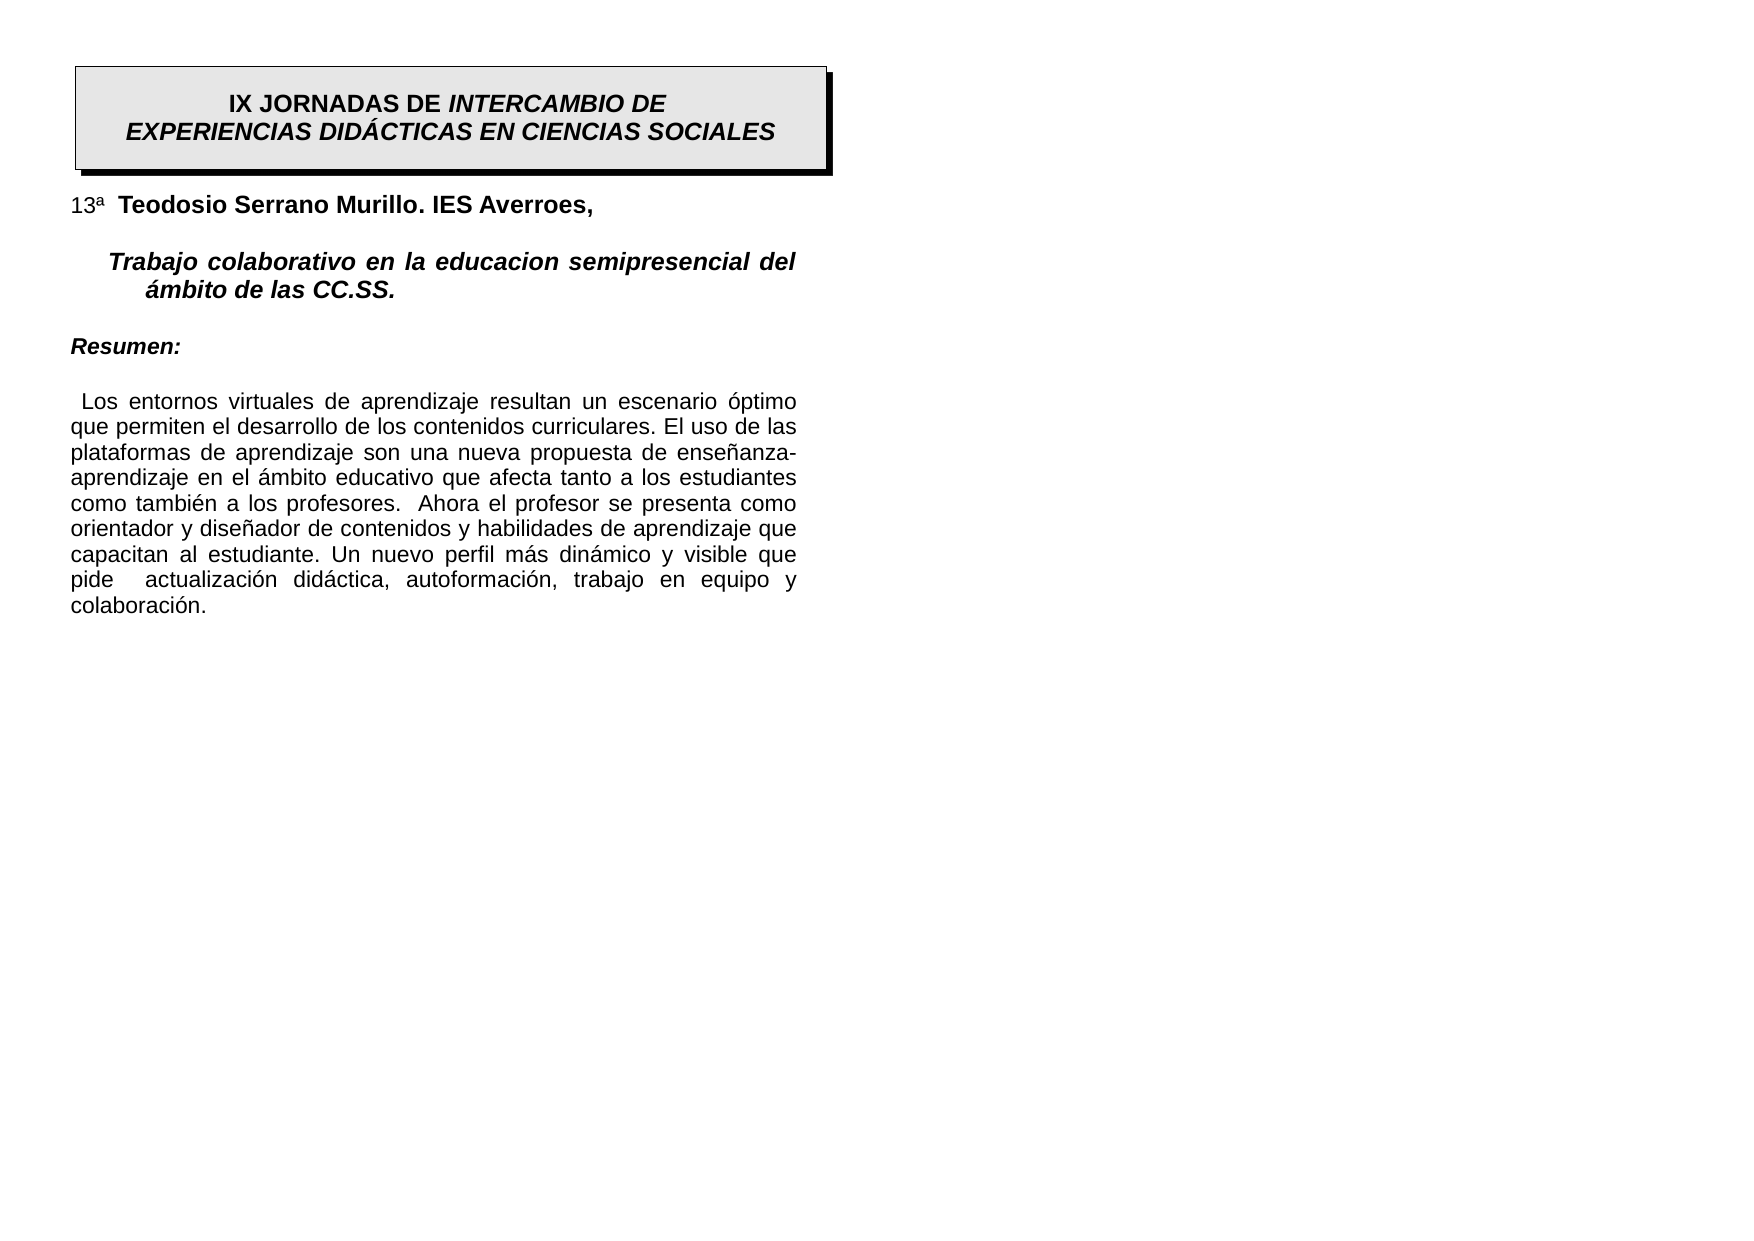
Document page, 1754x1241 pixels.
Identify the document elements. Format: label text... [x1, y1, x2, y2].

title IX JORNADAS DE INTERCAMBIO DE EXPERIENCIAS DIDÁCTICAS EN CIENCIAS SOCIALES [75, 66, 827, 170]
list 13ª Teodosio Serrano Murillo. IES Averroes, Trabajo colaborativo en la educacion semipresencial del ámbito de las CC.SS. Resumen: Los entornos virtuales de aprendizaje resultan un escenario óptimo que permiten el desarrollo de los contenidos curriculares. El uso de las plataformas de aprendizaje son una nueva propuesta de enseñanza-aprendizaje en el ámbito educativo que afecta tanto a los estudiantes como también a los profesores. Ahora el profesor se presenta como orientador y diseñador de contenidos y habilidades de aprendizaje que capacitan al estudiante. Un nuevo perfil más dinámico y visible que pide actualización didáctica, autoformación, trabajo en equipo y colaboración. [70, 190, 798, 1152]
